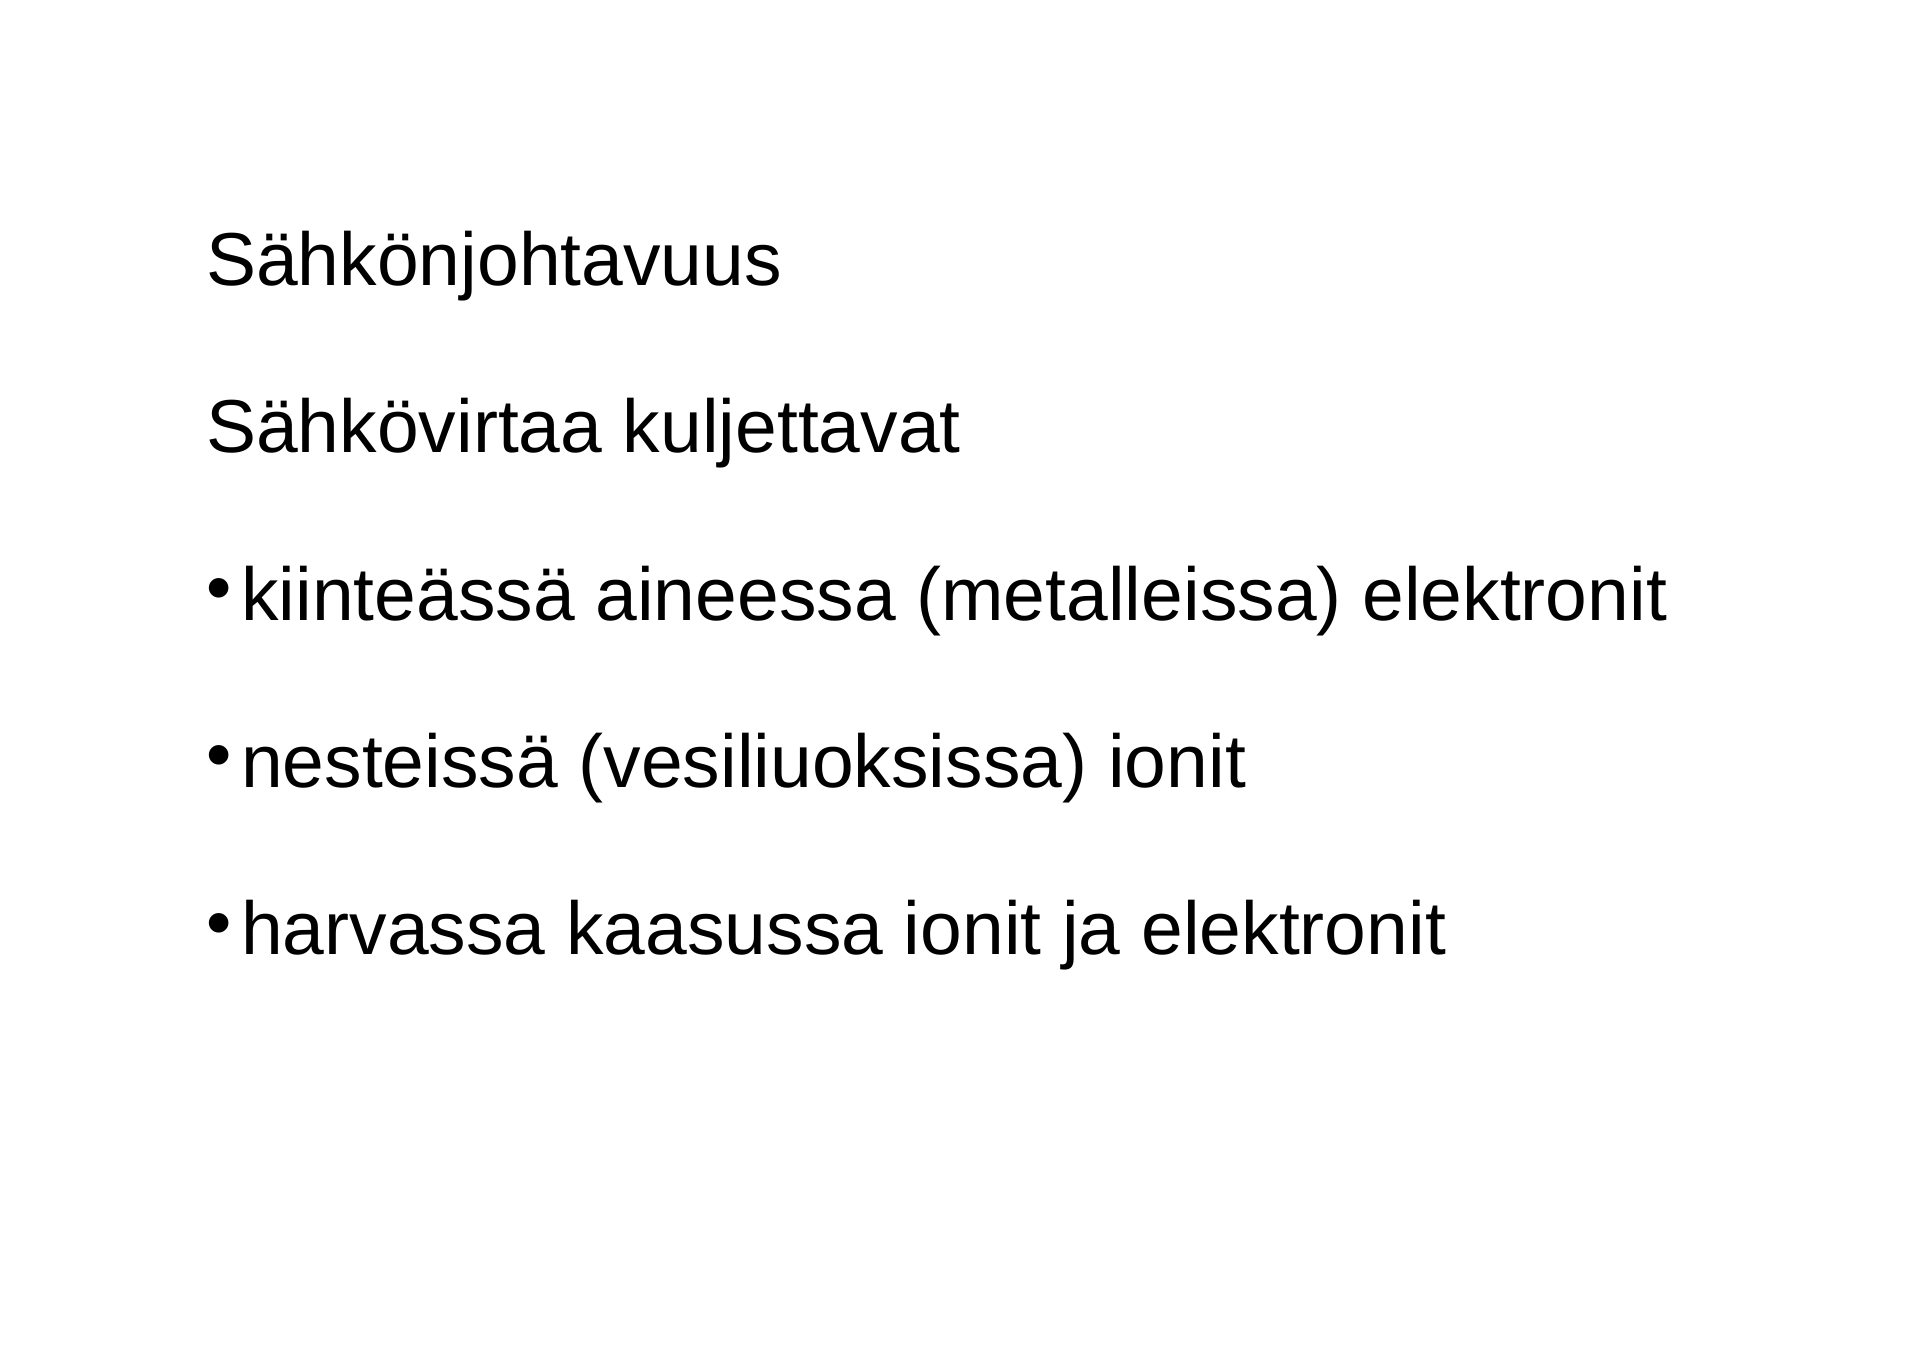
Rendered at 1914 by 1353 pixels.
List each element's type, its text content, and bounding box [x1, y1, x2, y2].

text_box Sähkönjohtavuus Sähkövirtaa kuljettavat kiinteässä aineessa (metalleissa) elektronit nesteissä (vesiliuoksissa) ionit harvassa kaasussa ionit ja elektronit [191, 206, 1914, 1353]
